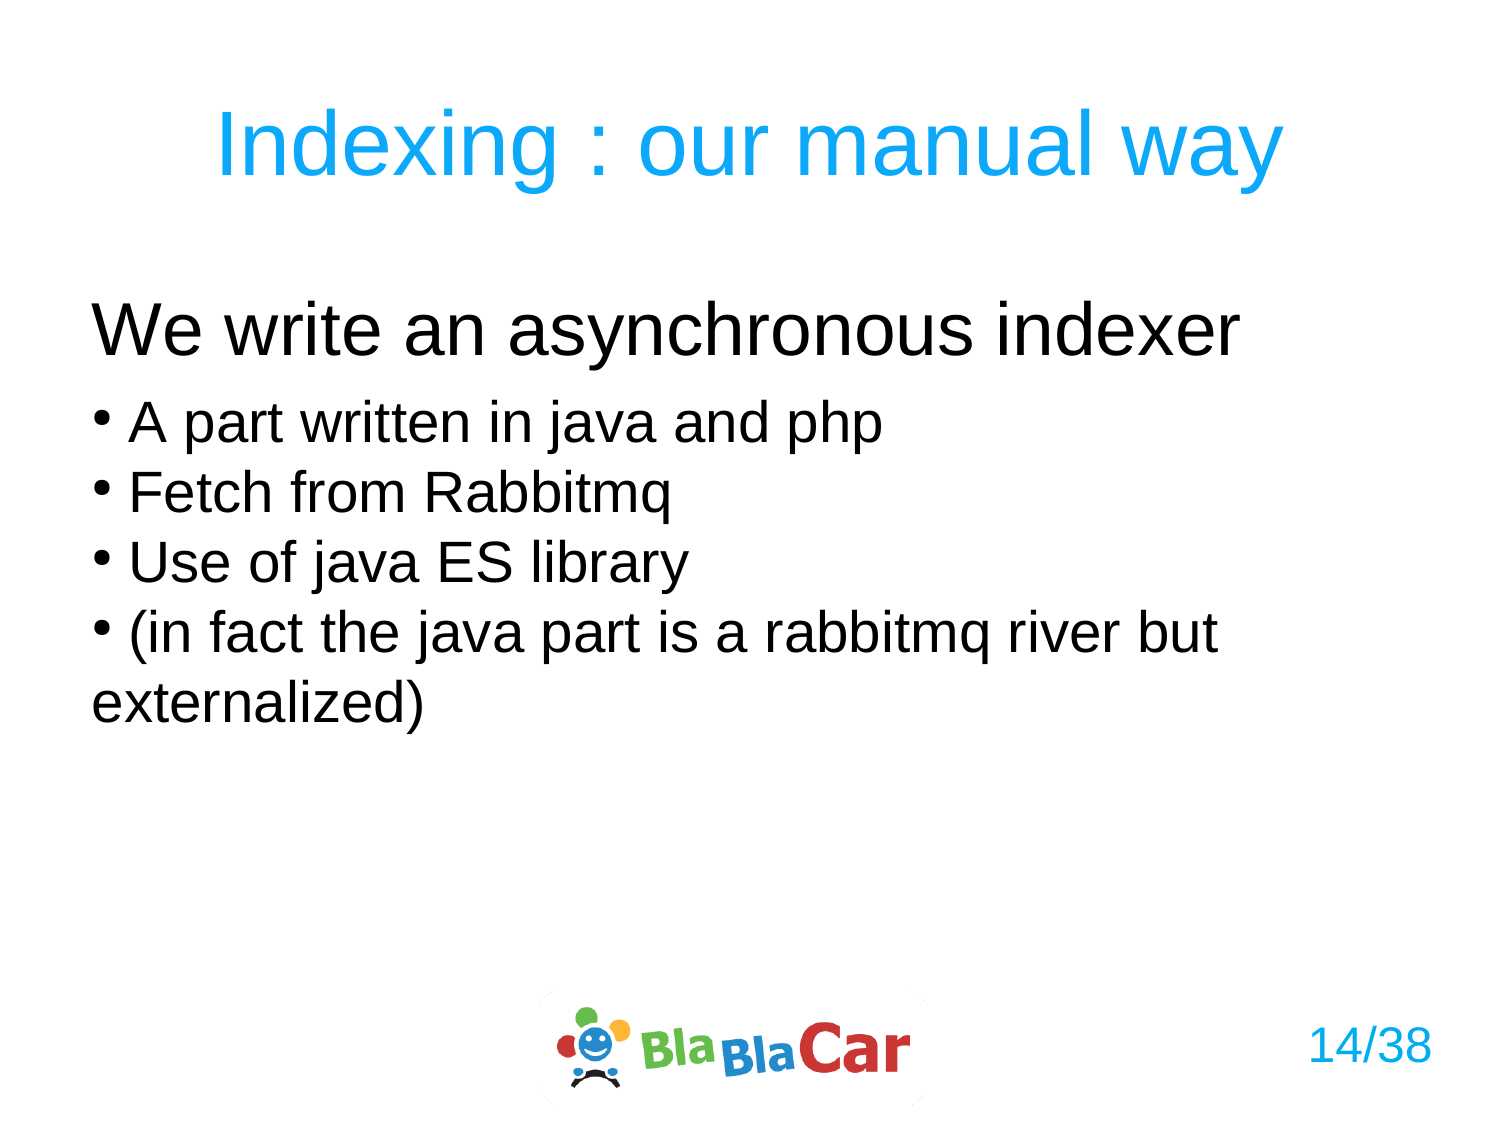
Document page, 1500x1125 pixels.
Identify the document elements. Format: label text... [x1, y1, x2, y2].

text_box We write an asynchronous indexer [76, 273, 1424, 376]
text_box A part written in java and php Fetch from Rabbitmq Use of java ES library (in fact the java part is a rabbitmq river but externalized) [76, 376, 1424, 742]
title Indexing : our manual way [75, 45, 1426, 233]
